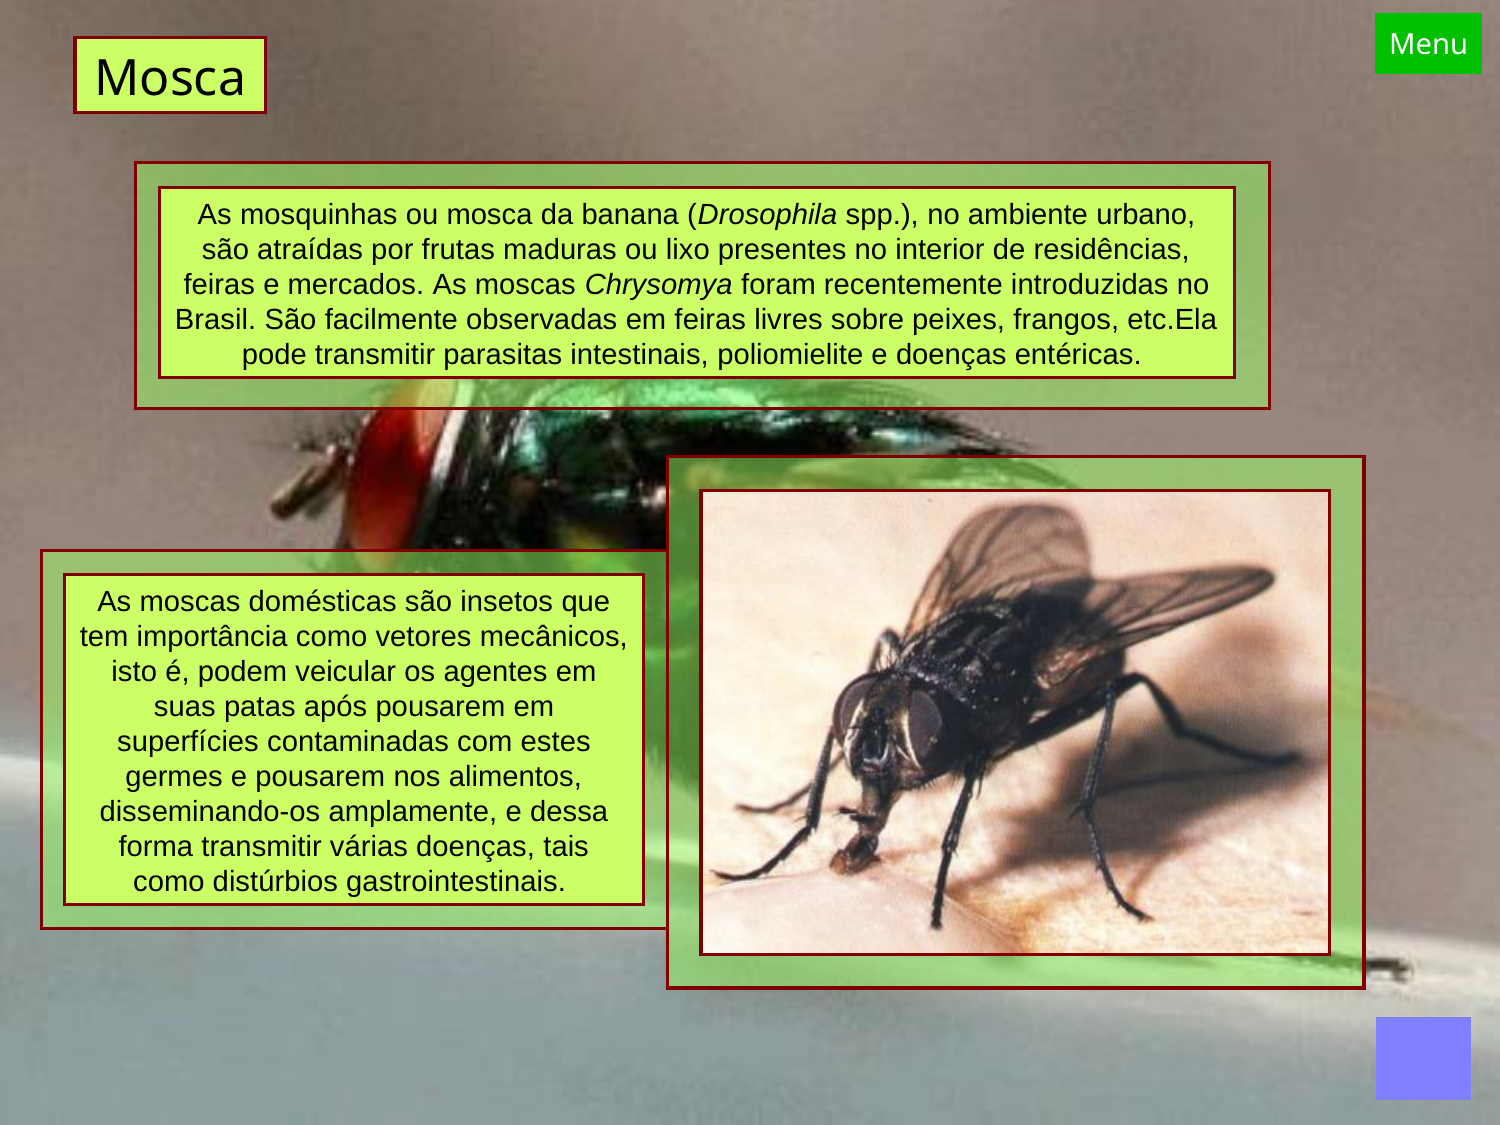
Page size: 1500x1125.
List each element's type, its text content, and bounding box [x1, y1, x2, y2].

text_box As mosquinhas ou mosca da banana (Drosophila spp.), no ambiente urbano, são atraídas por frutas maduras ou lixo presentes no interior de residências, feiras e mercados. As moscas Chrysomya foram recentemente introduzidas no Brasil. São facilmente observadas em feiras livres sobre peixes, frangos, etc.Ela pode transmitir parasitas intestinais, poliomielite e doenças entéricas. [159, 187, 1235, 378]
text_box As moscas domésticas são insetos que tem importância como vetores mecânicos, isto é, podem veicular os agentes em suas patas após pousarem em superfícies contaminadas com estes germes e pousarem nos alimentos, disseminando-os amplamente, e dessa forma transmitir várias doenças, tais como distúrbios gastrointestinais. [64, 574, 644, 905]
text_box [41, 456, 1365, 988]
picture [0, 0, 1500, 1125]
text_box Mosca [75, 37, 266, 113]
text_box [135, 162, 1270, 409]
